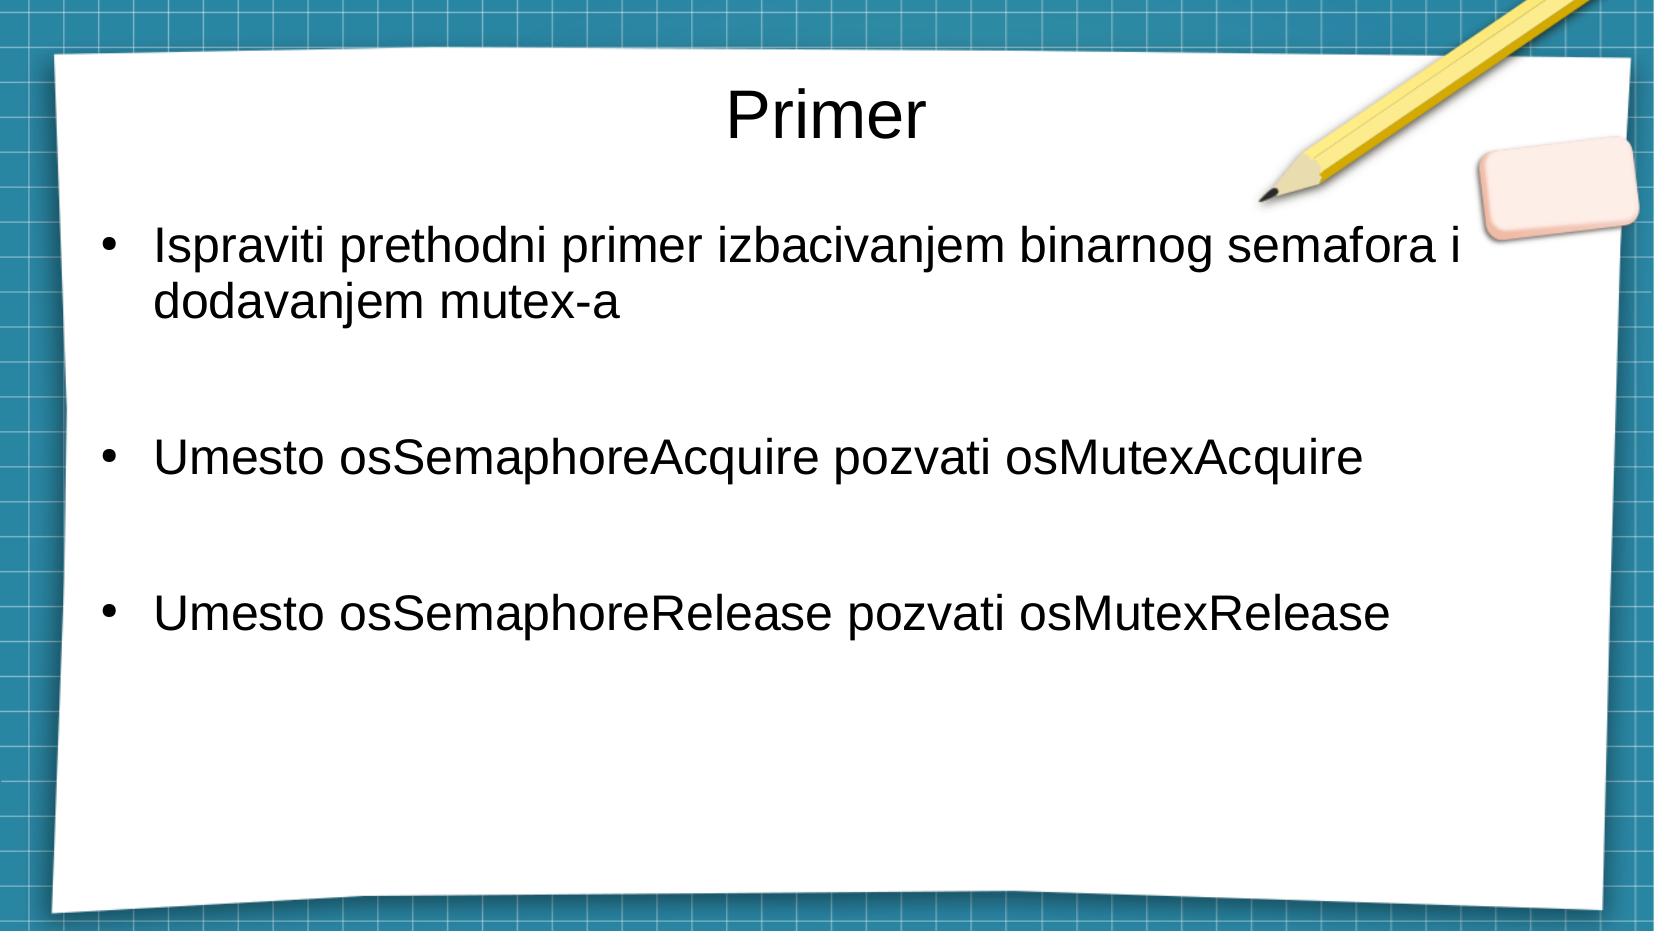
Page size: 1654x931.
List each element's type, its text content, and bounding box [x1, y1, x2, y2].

picture [0, 0, 1654, 931]
title Primer [82, 37, 1571, 193]
list Ispraviti prethodni primer izbacivanjem binarnog semafora i dodavanjem mutex-a Umesto osSemaphoreAcquire pozvati osMutexAcquire Umesto osSemaphoreRelease pozvati osMutexRelease [82, 217, 1571, 758]
